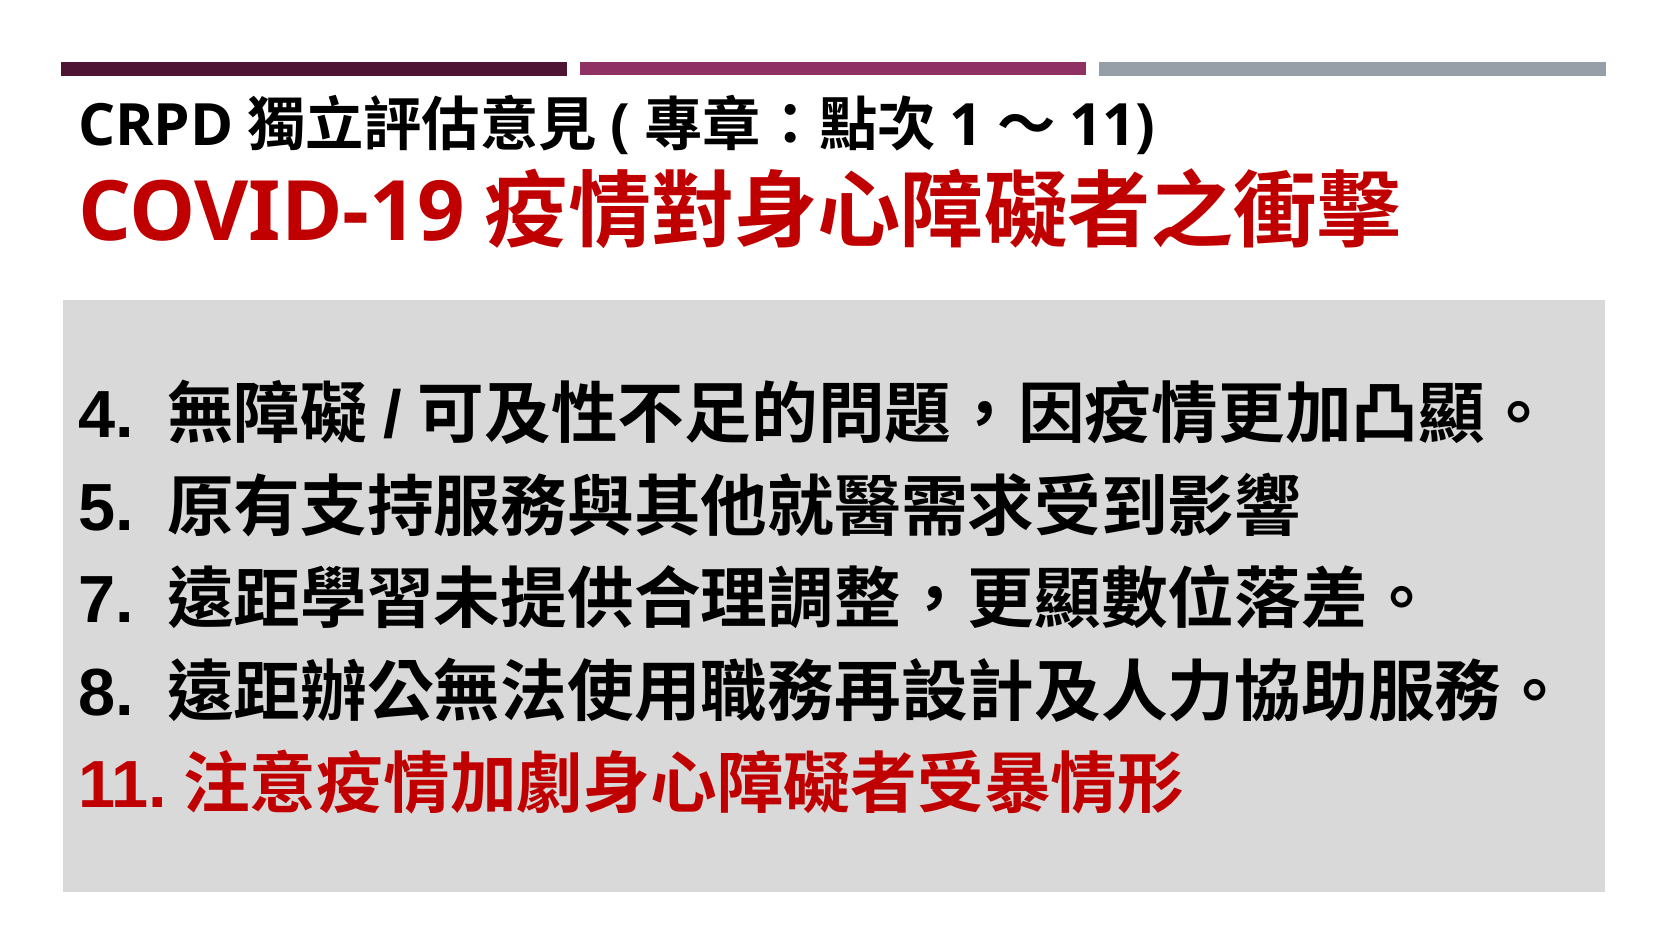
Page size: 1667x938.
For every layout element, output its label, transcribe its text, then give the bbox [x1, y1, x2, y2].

text_box 4. 無障礙/可及性不足的問題，因疫情更加凸顯。 5. 原有支持服務與其他就醫需求受到影響 7. 遠距學習未提供合理調整，更顯數位落差。 8. 遠距辦公無法使用職務再設計及人力協助服務。 11.注意疫情加劇身心障礙者受暴情形 [63, 300, 1605, 892]
text_box CRPD獨立評估意見(專章：點次1～11) COVID-19疫情對身心障礙者之衝擊 [63, 79, 1605, 266]
